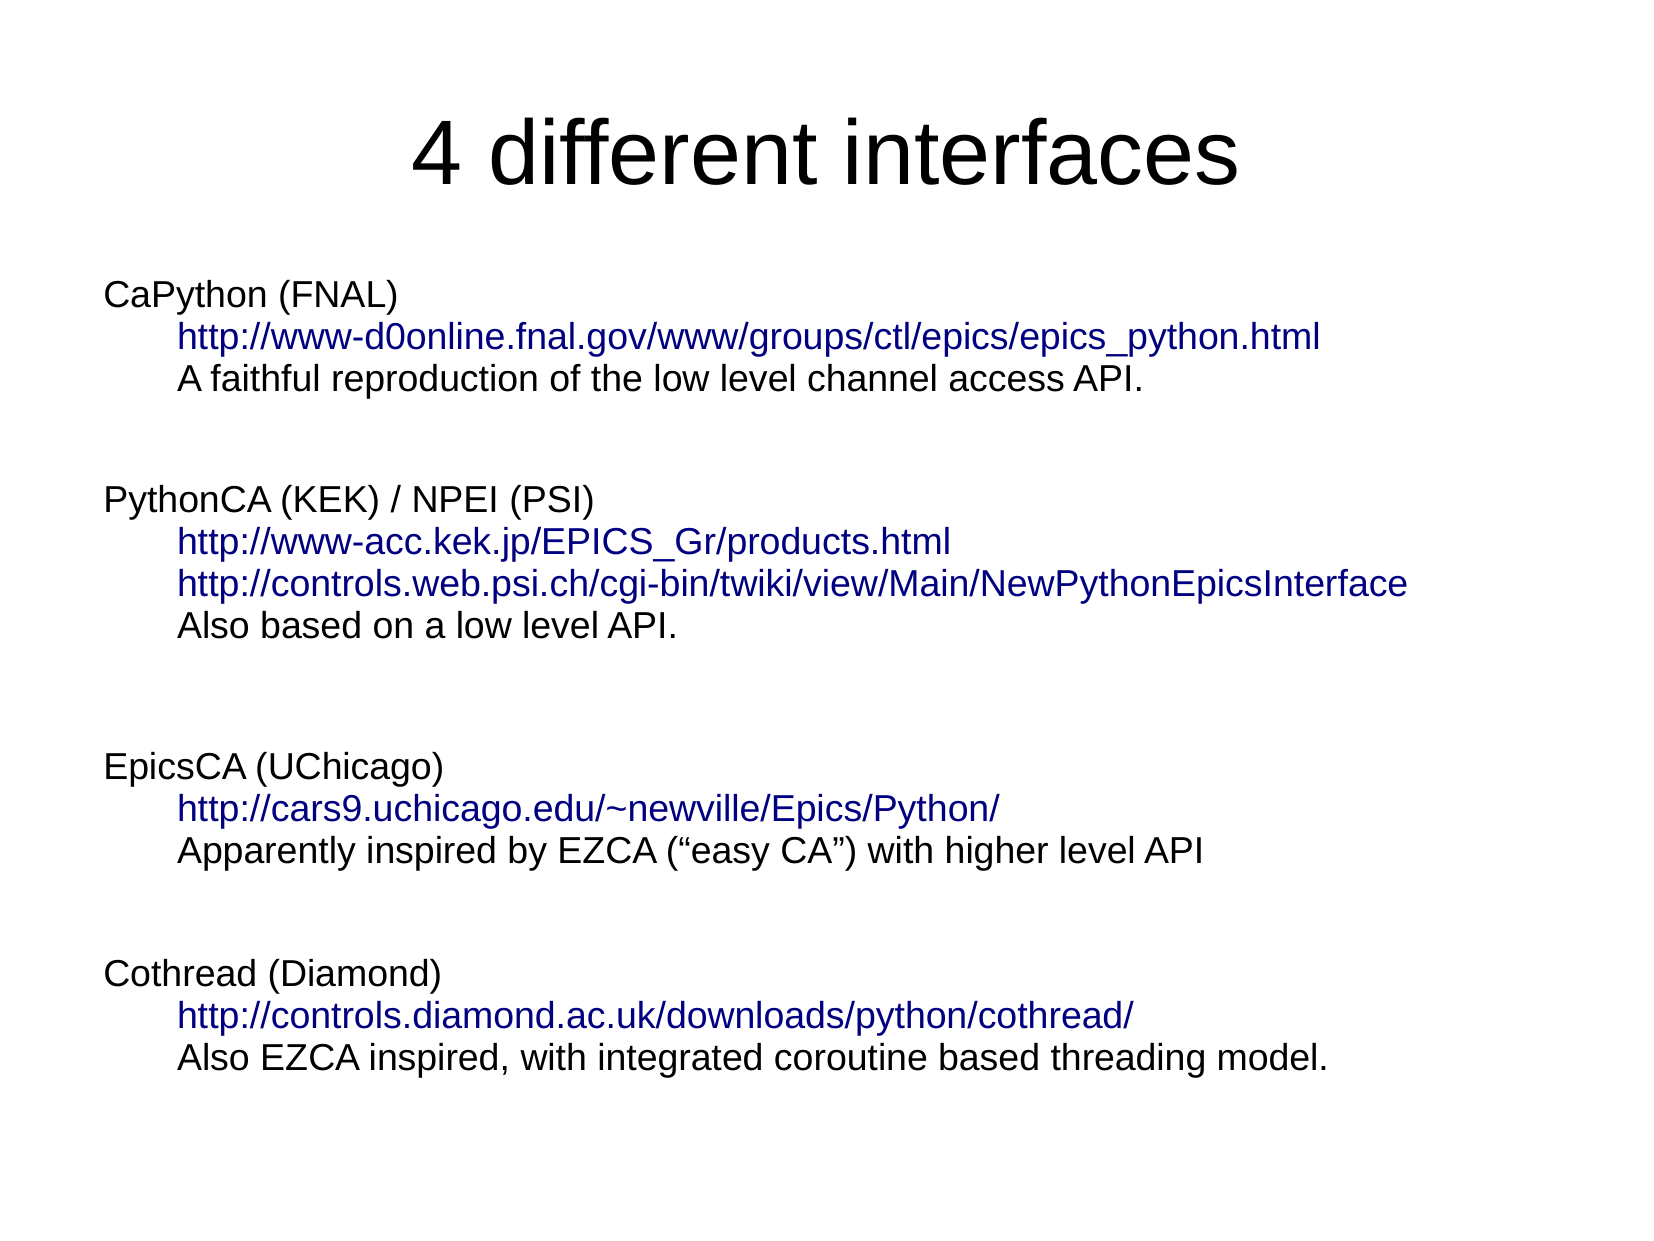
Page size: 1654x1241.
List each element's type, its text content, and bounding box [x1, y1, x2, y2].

text_box EpicsCA (UChicago) http://cars9.uchicago.edu/~newville/Epics/Python/ Apparently inspired by EZCA (“easy CA”) with higher level API [88, 738, 1565, 879]
text_box Cothread (Diamond) http://controls.diamond.ac.uk/downloads/python/cothread/ Also EZCA inspired, with integrated coroutine based threading model. [88, 944, 1565, 1086]
title 4 different interfaces [82, 49, 1571, 257]
text_box CaPython (FNAL) http://www-d0online.fnal.gov/www/groups/ctl/epics/epics_python.html A faithful reproduction of the low level channel access API. [88, 265, 1565, 407]
text_box PythonCA (KEK) / NPEI (PSI) http://www-acc.kek.jp/EPICS_Gr/products.html http://controls.web.psi.ch/cgi-bin/twiki/view/Main/NewPythonEpicsInterface Also based on a low level API. [88, 471, 1565, 655]
